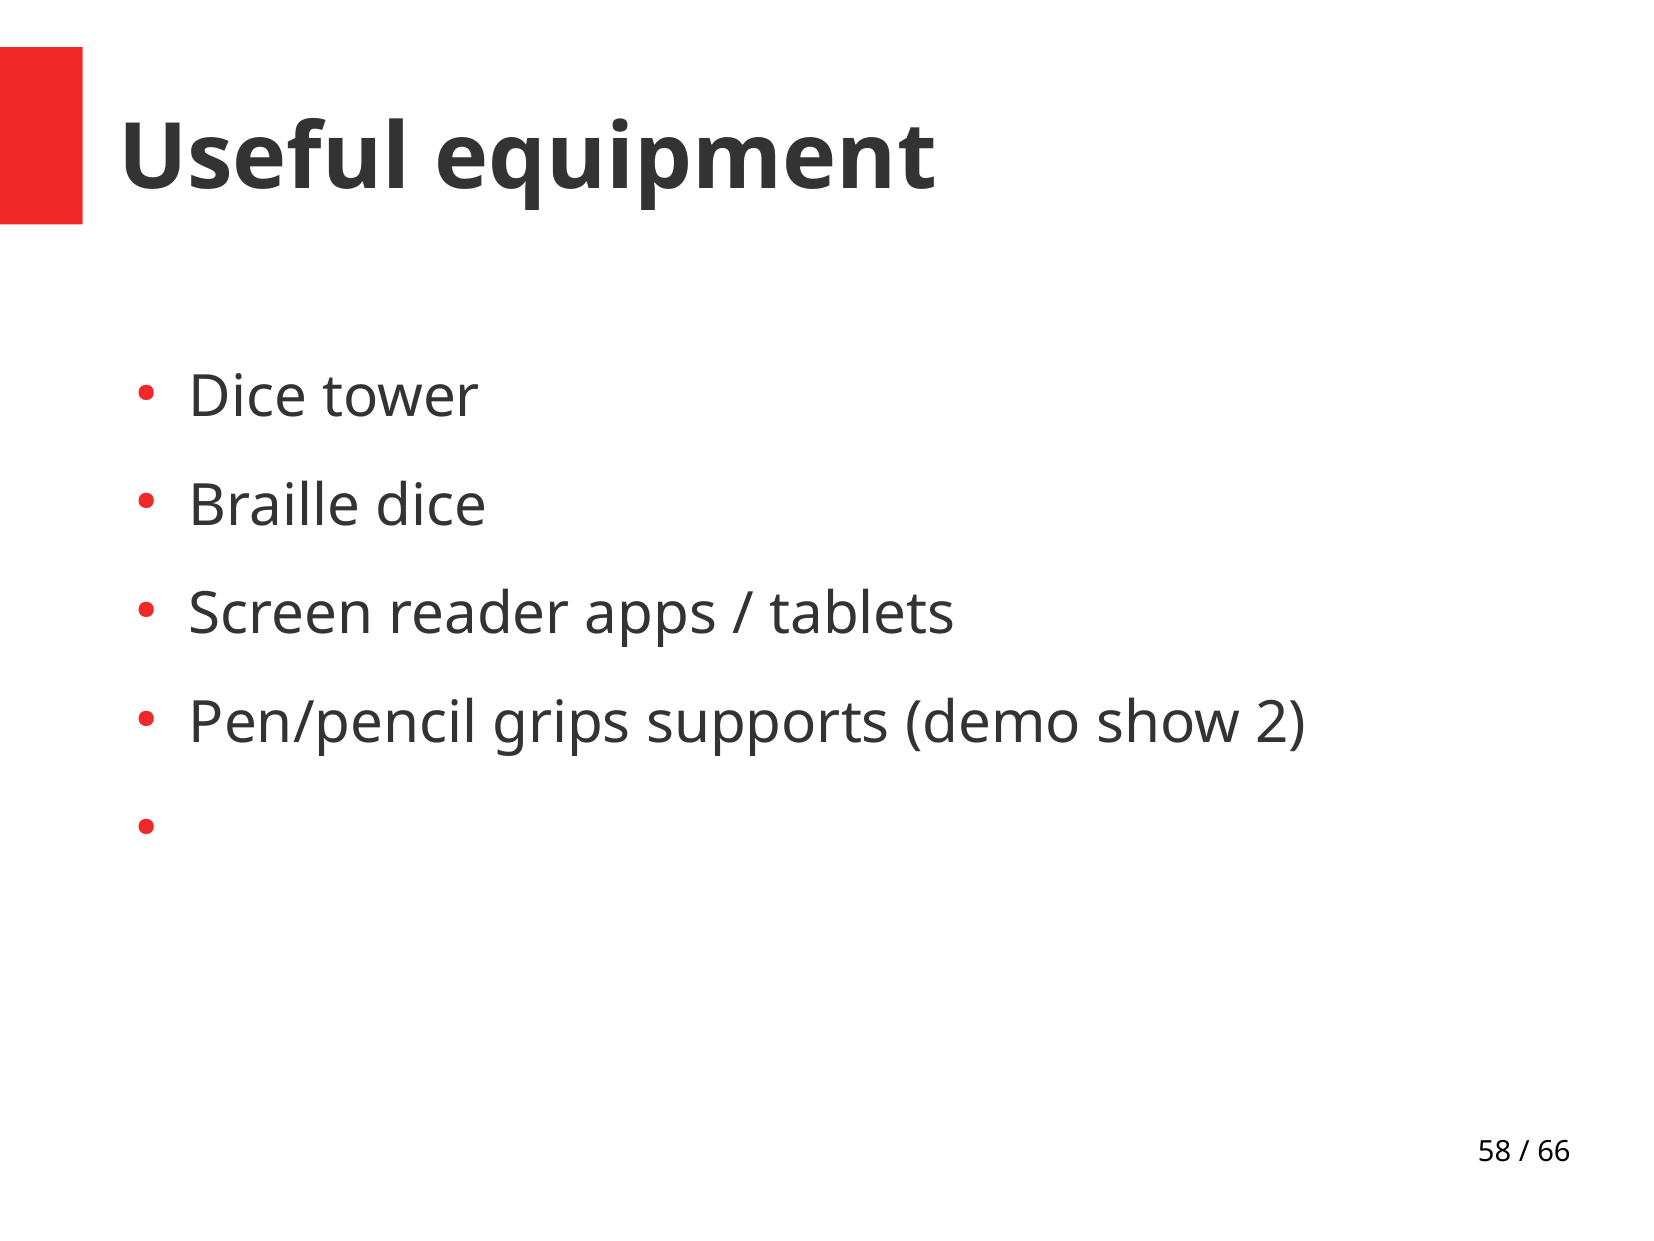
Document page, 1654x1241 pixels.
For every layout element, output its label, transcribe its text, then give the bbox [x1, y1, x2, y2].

title Useful equipment [118, 49, 1571, 257]
list Dice tower Braille dice Screen reader apps / tablets Pen/pencil grips supports (demo show 2) [118, 354, 1536, 1074]
